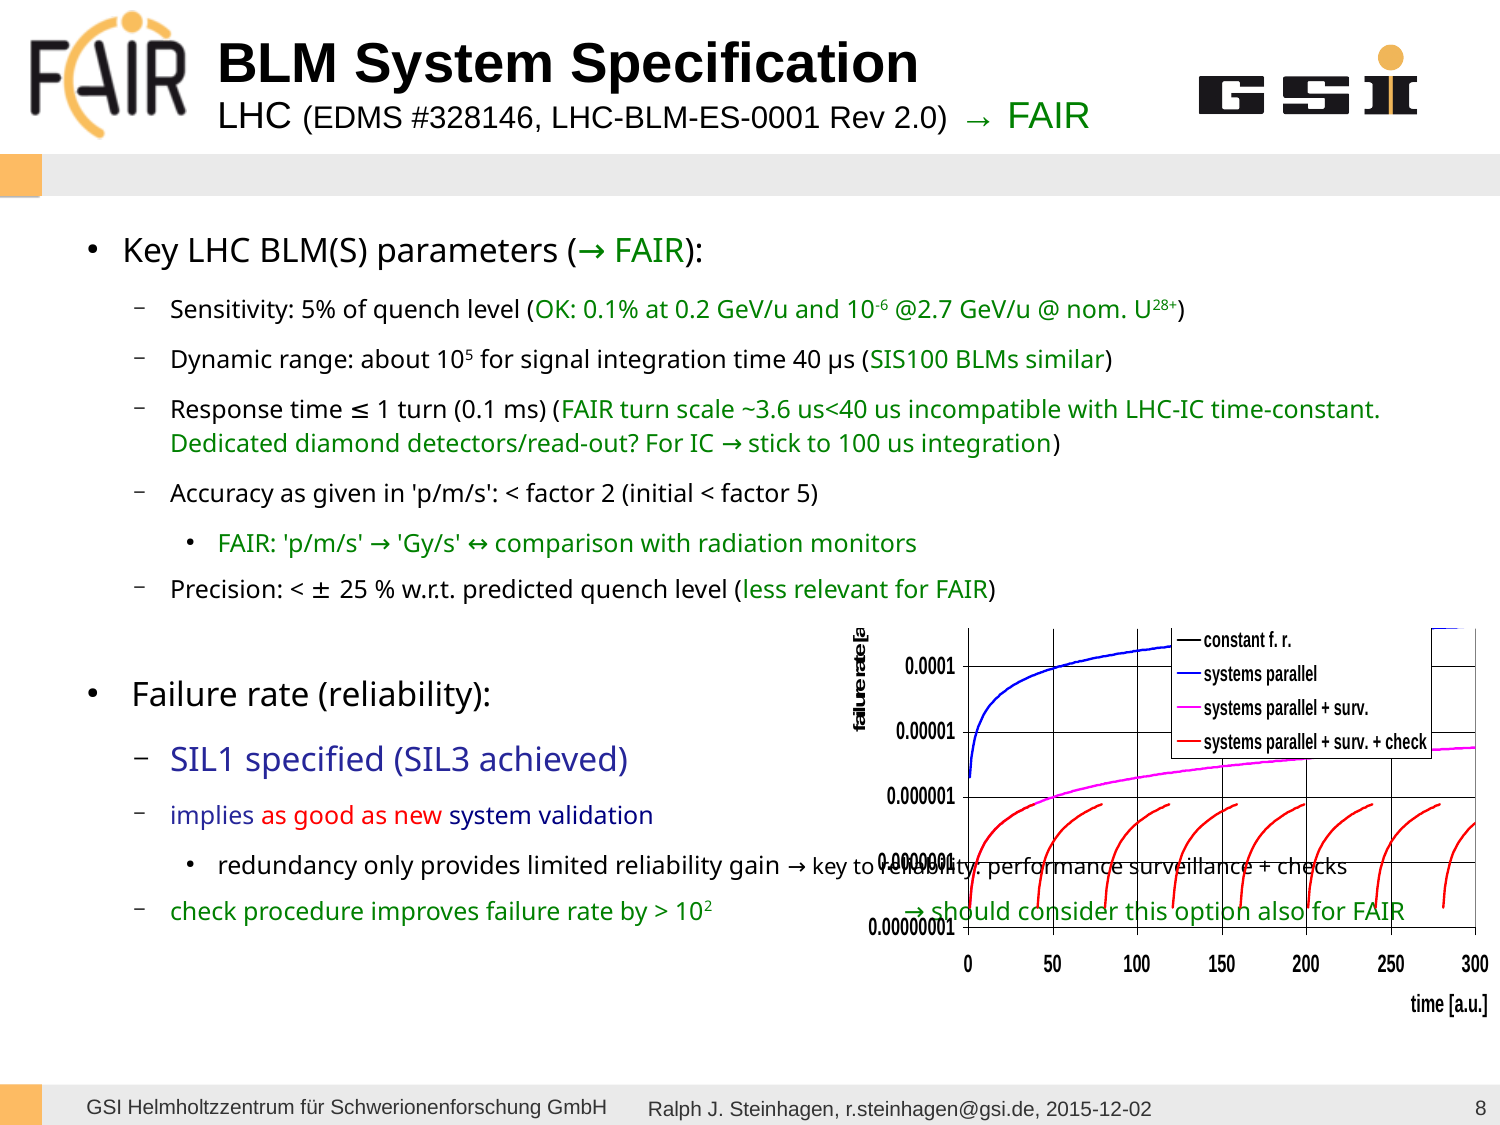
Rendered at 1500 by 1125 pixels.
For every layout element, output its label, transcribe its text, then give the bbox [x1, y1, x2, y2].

picture [826, 628, 1496, 1046]
title BLM System Specification LHC (EDMS #328146, LHC-BLM-ES-0001 Rev 2.0) → FAIR [217, 0, 1170, 168]
picture [30, 9, 187, 141]
picture [1197, 42, 1419, 117]
list Key LHC BLM(S) parameters (→ FAIR): Sensitivity: 5% of quench level (OK: 0.1% at 0.2 GeV/u and 10-6 @2.7 GeV/u @ nom. U28+) Dynamic range: about 105 for signal integration time 40 µs (SIS100 BLMs similar) Response time ≤ 1 turn (0.1 ms) (FAIR turn scale ~3.6 us<40 us incompatible with LHC-IC time-constant. Dedicated diamond detectors/read-out? For IC → stick to 100 us integration) Accuracy as given in 'p/m/s': < factor 2 (initial < factor 5) FAIR: 'p/m/s' → 'Gy/s' ↔ comparison with radiation monitors Precision: < ± 25 % w.r.t. predicted quench level (less relevant for FAIR) Failure rate (reliability): SIL1 specified (SIL3 achieved) implies as good as new system validation redundancy only provides limited reliability gain → key to reliability: performance surveillance + checks check procedure improves failure rate by > 102 → should consider this option also for FAIR [75, 226, 1425, 945]
